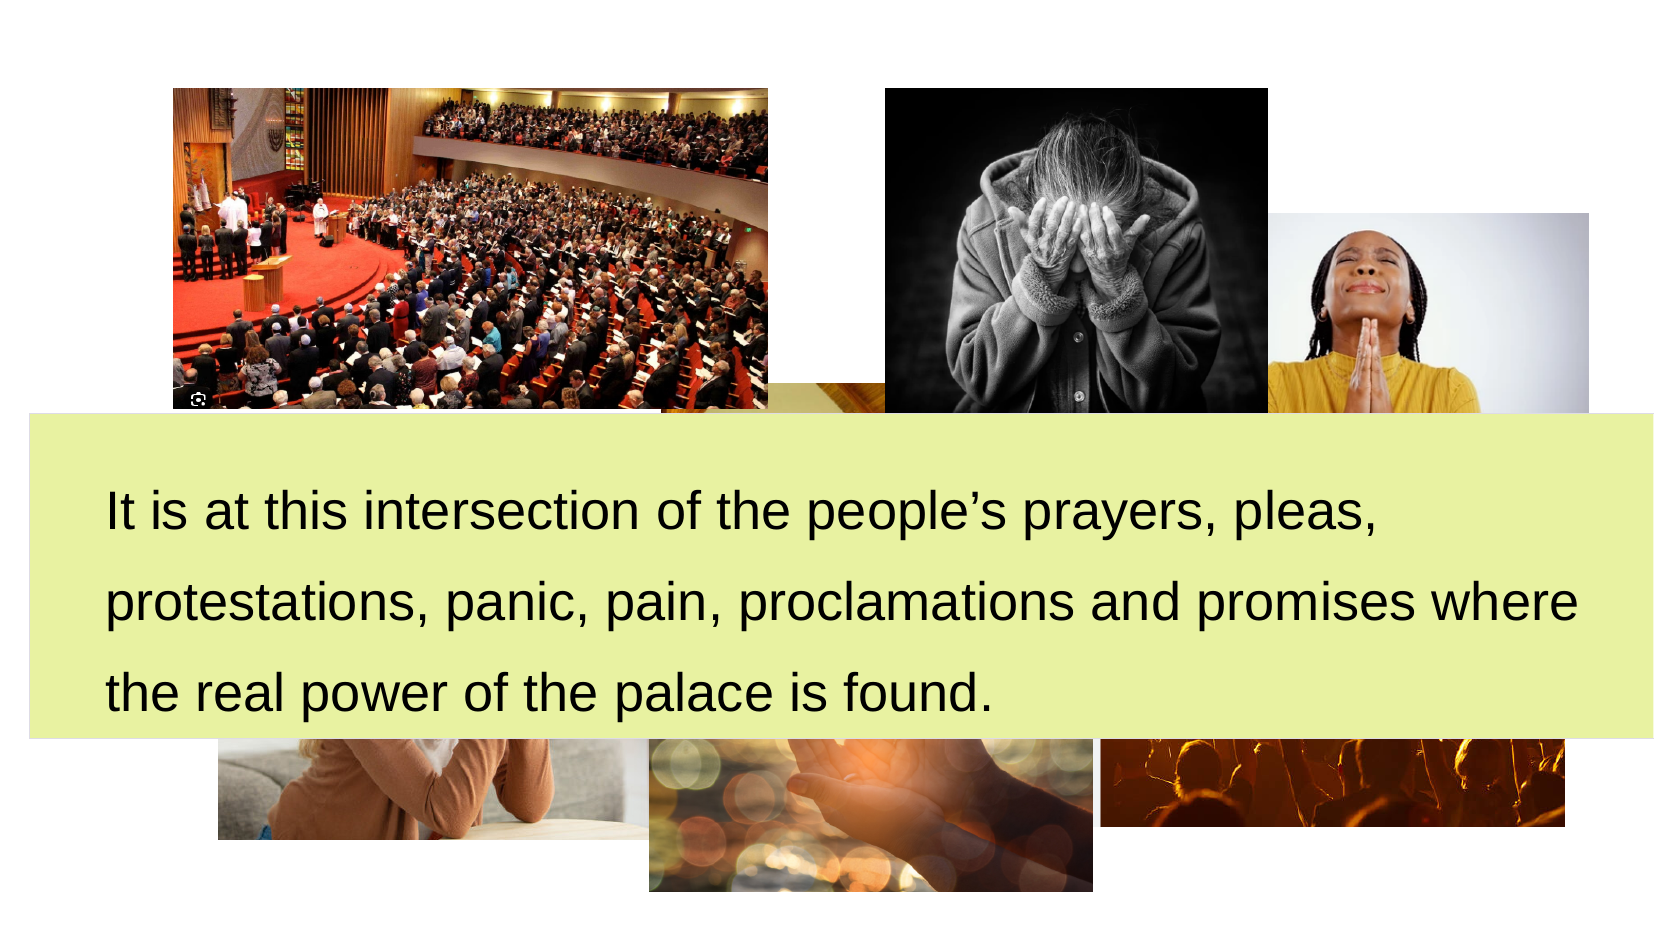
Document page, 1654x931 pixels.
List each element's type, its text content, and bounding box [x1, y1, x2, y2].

text_box [29, 413, 1654, 739]
picture [218, 739, 1565, 892]
text_box It is at this intersection of the people’s prayers, pleas, protestations, panic, pain, proclamations and promises where the real power of the palace is found. [90, 442, 1595, 731]
picture [173, 88, 1589, 413]
